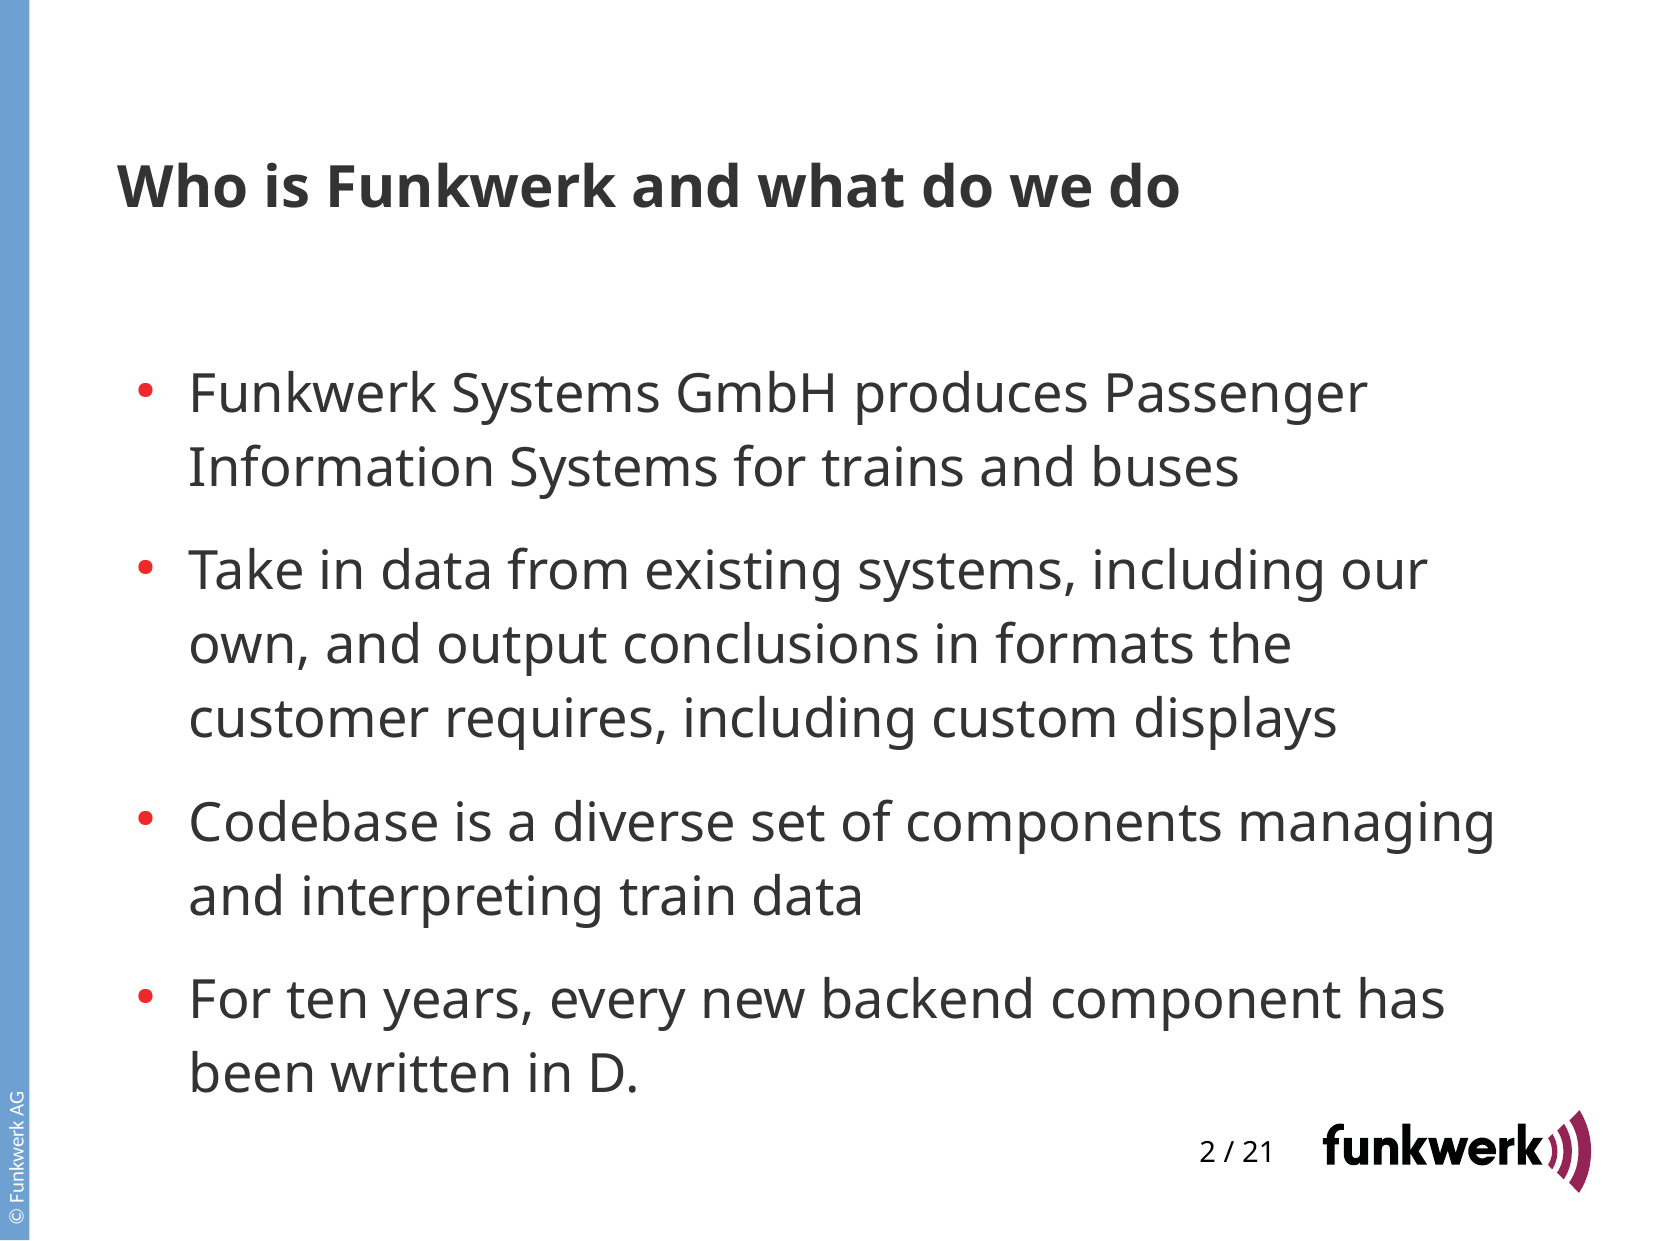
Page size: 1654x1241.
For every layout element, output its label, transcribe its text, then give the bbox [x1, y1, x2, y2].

list Funkwerk Systems GmbH produces Passenger Information Systems for trains and buses Take in data from existing systems, including our own, and output conclusions in formats the customer requires, including custom displays Codebase is a diverse set of components managing and interpreting train data For ten years, every new backend component has been written in D. [118, 354, 1536, 1074]
title Who is Funkwerk and what do we do [117, 49, 1571, 225]
